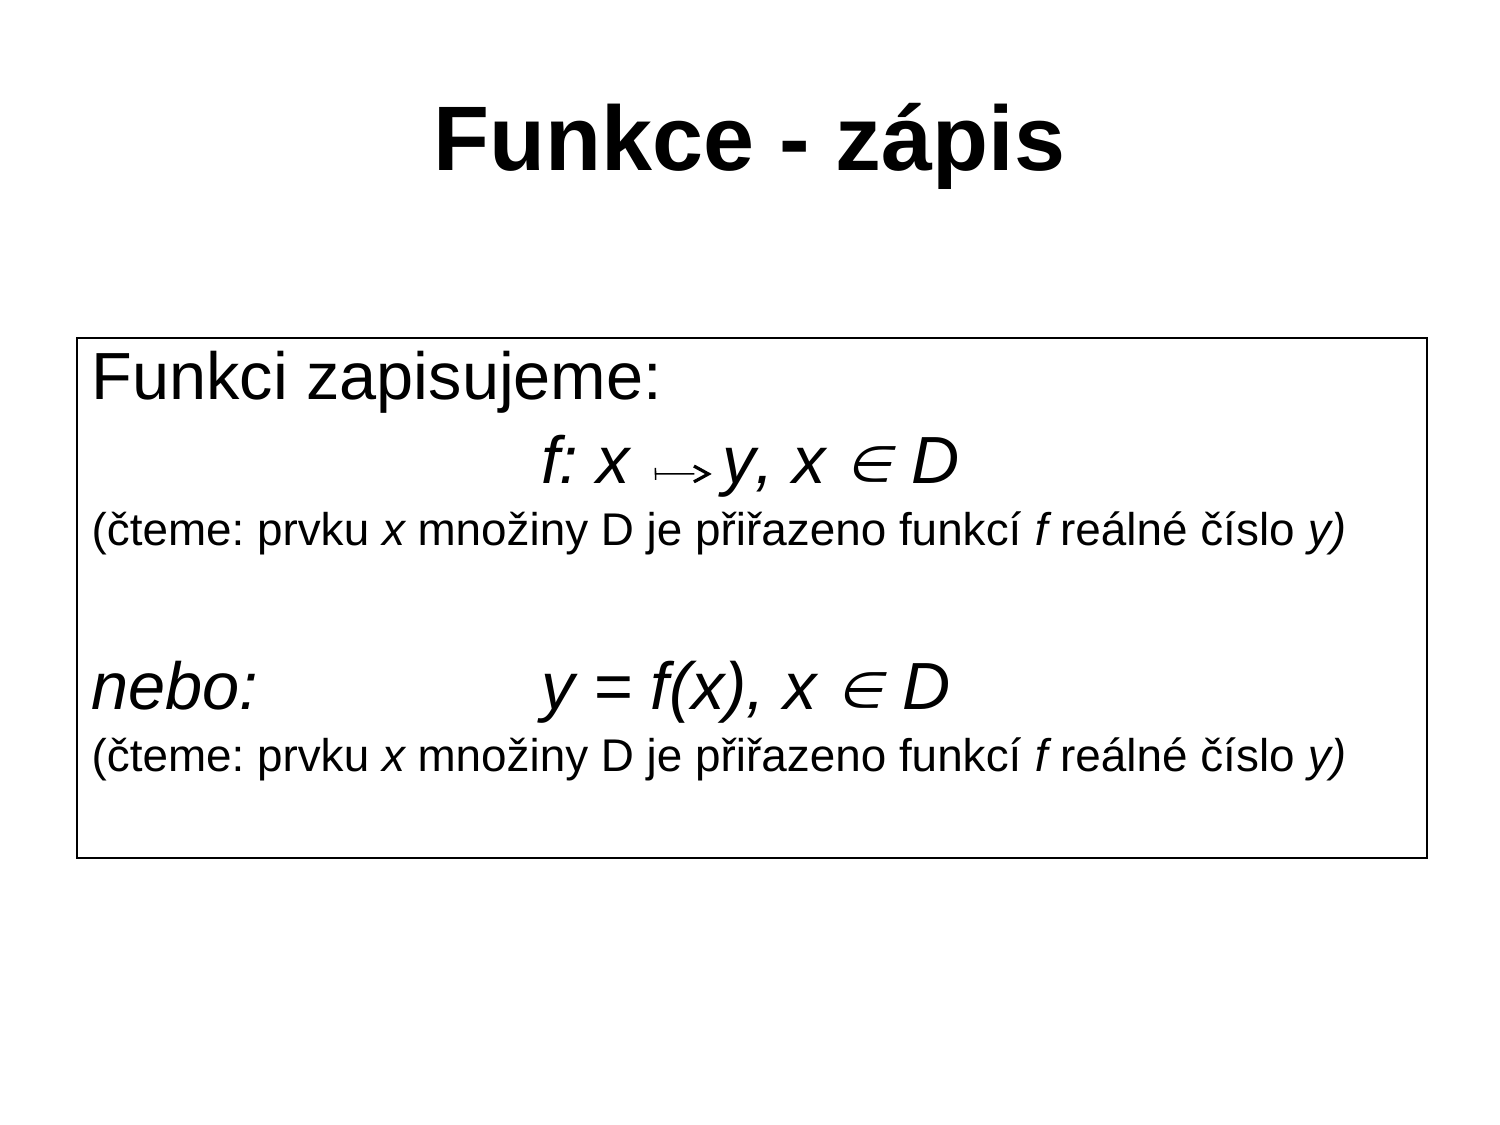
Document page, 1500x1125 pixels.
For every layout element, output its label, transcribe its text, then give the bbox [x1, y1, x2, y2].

title Funkce - zápis [75, 45, 1426, 233]
list Funkci zapisujeme: f: x y, x  D (čteme: prvku x množiny D je přiřazeno funkcí f reálné číslo y) nebo: y = f(x), x  D (čteme: prvku x množiny D je přiřazeno funkcí f reálné číslo y) [76, 338, 1427, 858]
